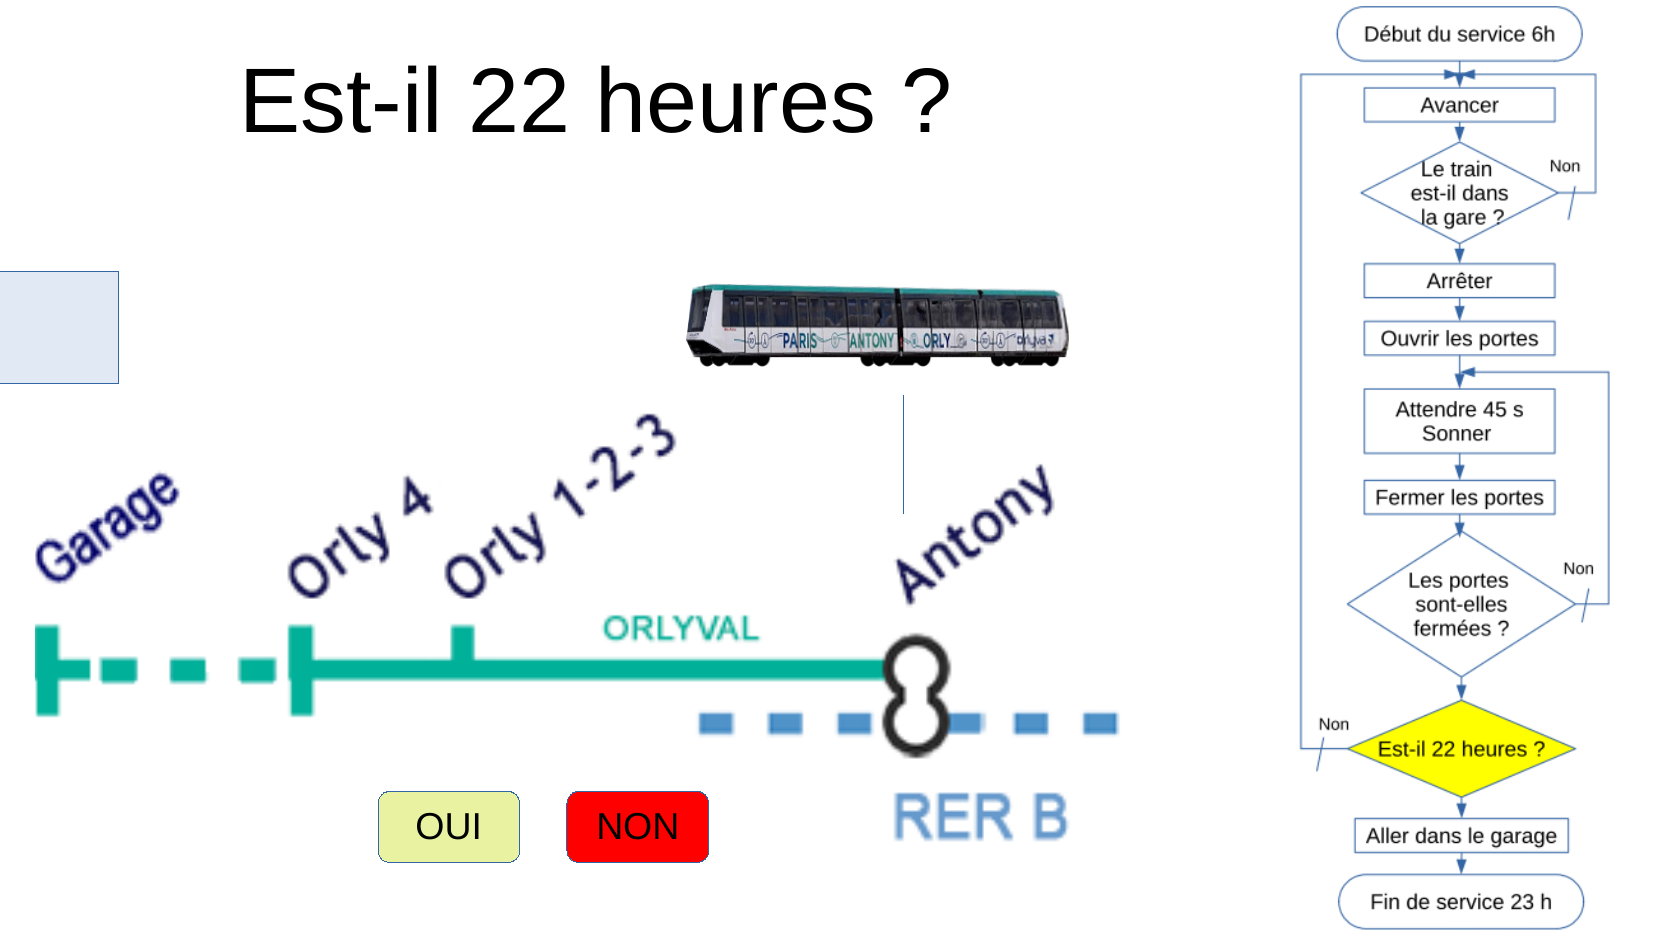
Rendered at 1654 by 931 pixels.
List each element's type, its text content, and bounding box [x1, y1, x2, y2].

title Est-il 22 heures ? [35, 0, 1158, 203]
text_box [0, 271, 119, 384]
picture [685, 283, 1069, 367]
text_box NON [566, 791, 709, 863]
text_box OUI [378, 791, 520, 863]
picture [35, 383, 1123, 886]
picture [1291, 5, 1625, 931]
